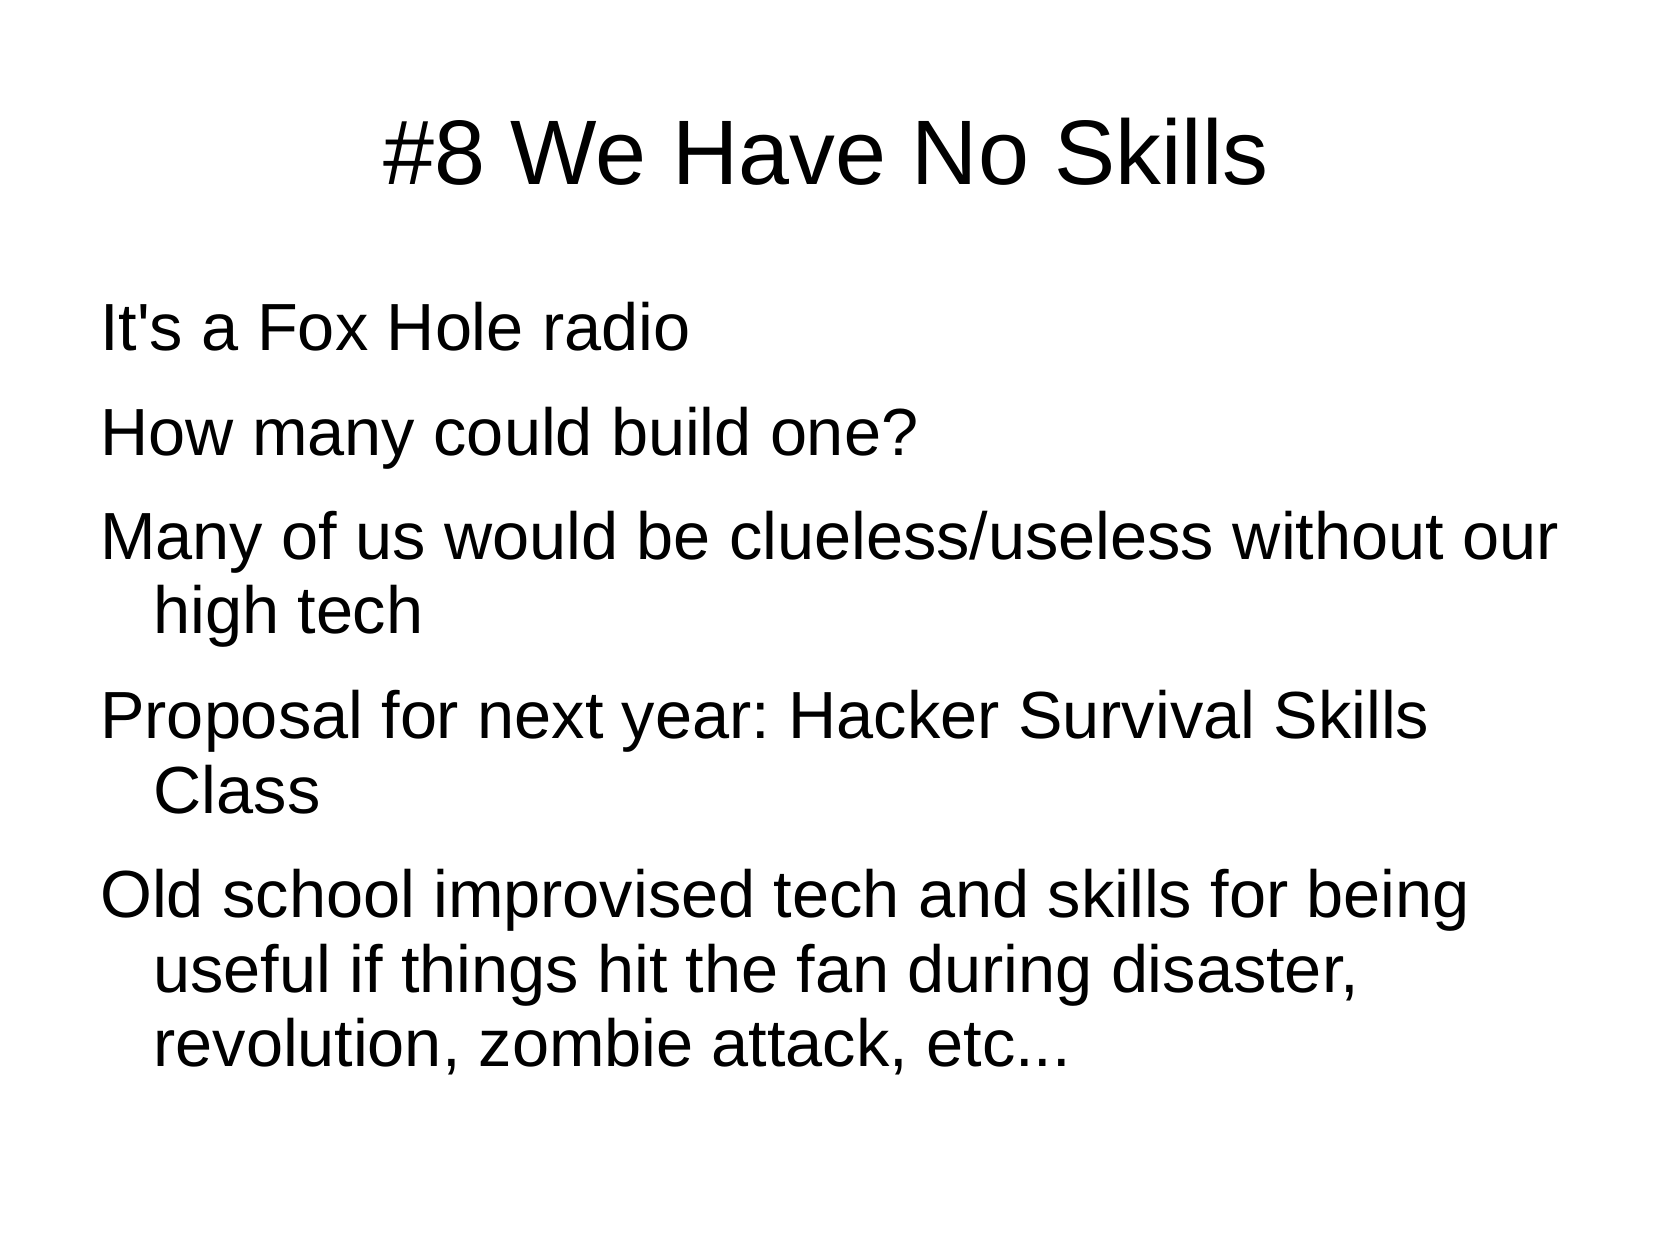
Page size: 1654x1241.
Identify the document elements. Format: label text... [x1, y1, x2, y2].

title #8 We Have No Skills [82, 56, 1571, 250]
list It's a Fox Hole radio How many could build one? Many of us would be clueless/useless without our high tech Proposal for next year: Hacker Survival Skills Class Old school improvised tech and skills for being useful if things hit the fan during disaster, revolution, zombie attack, etc... [82, 290, 1571, 1094]
